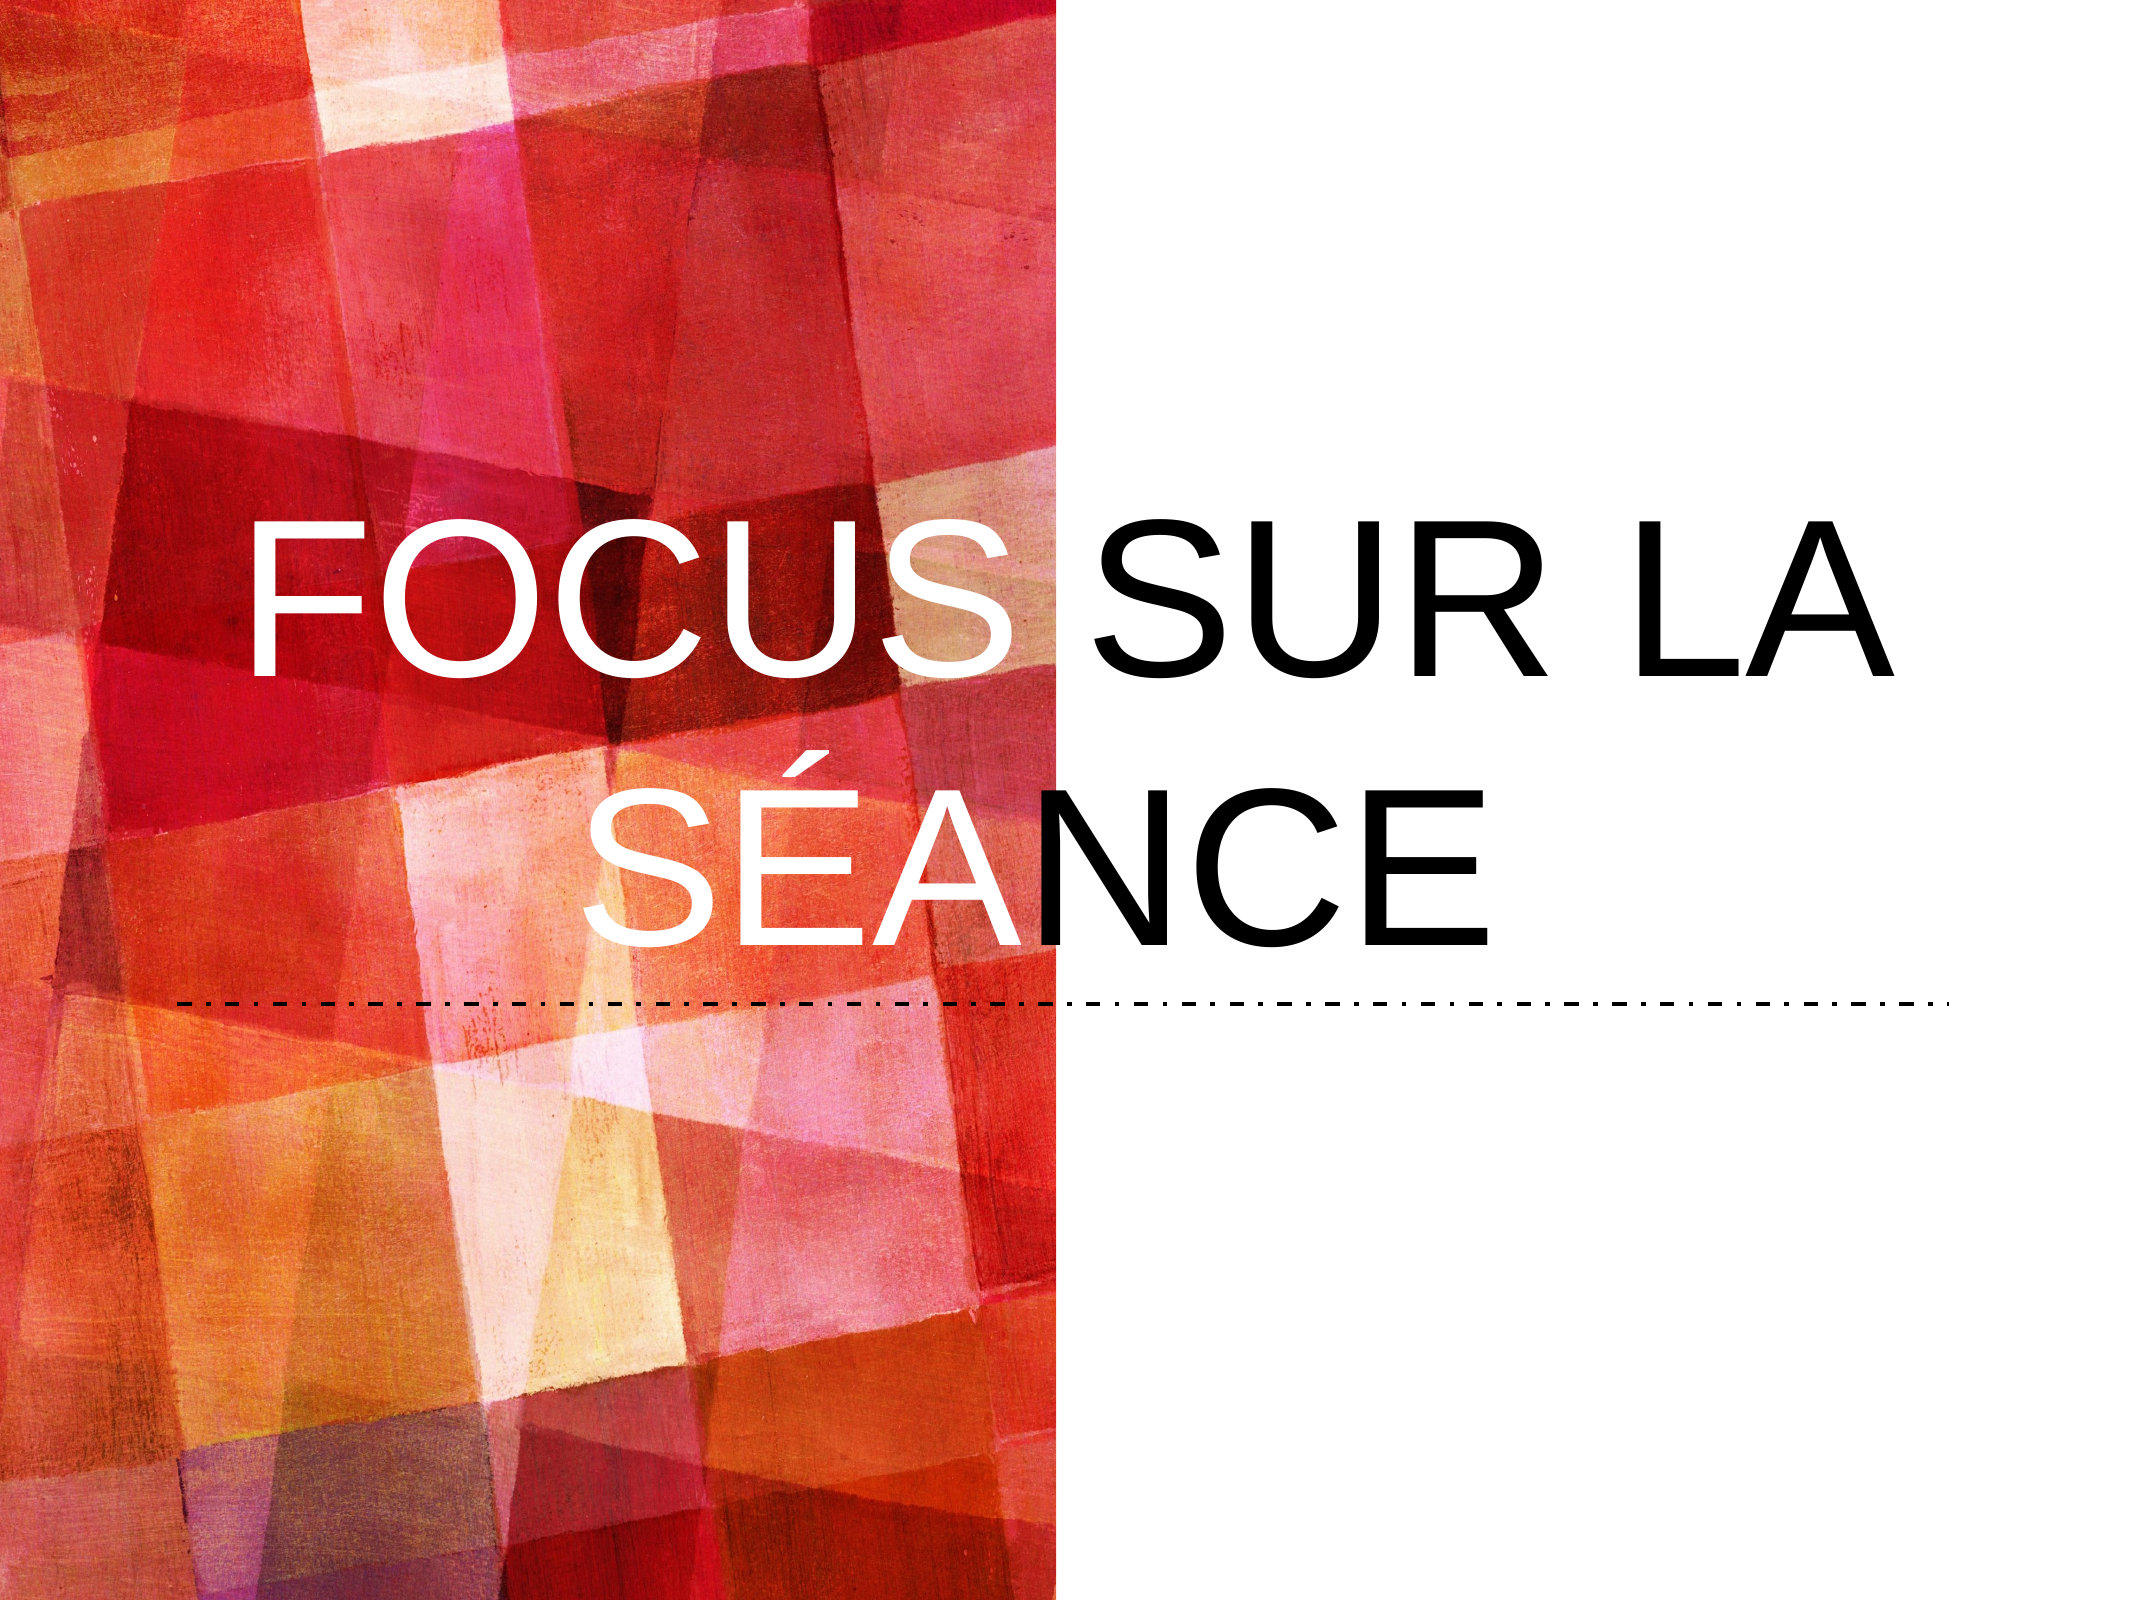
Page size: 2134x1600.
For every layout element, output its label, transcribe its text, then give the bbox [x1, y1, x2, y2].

picture [0, 0, 1057, 443]
text_box FOCUS SUR LA SÉANCE [0, 443, 2133, 798]
picture [919, 807, 976, 883]
picture [0, 798, 1057, 1600]
